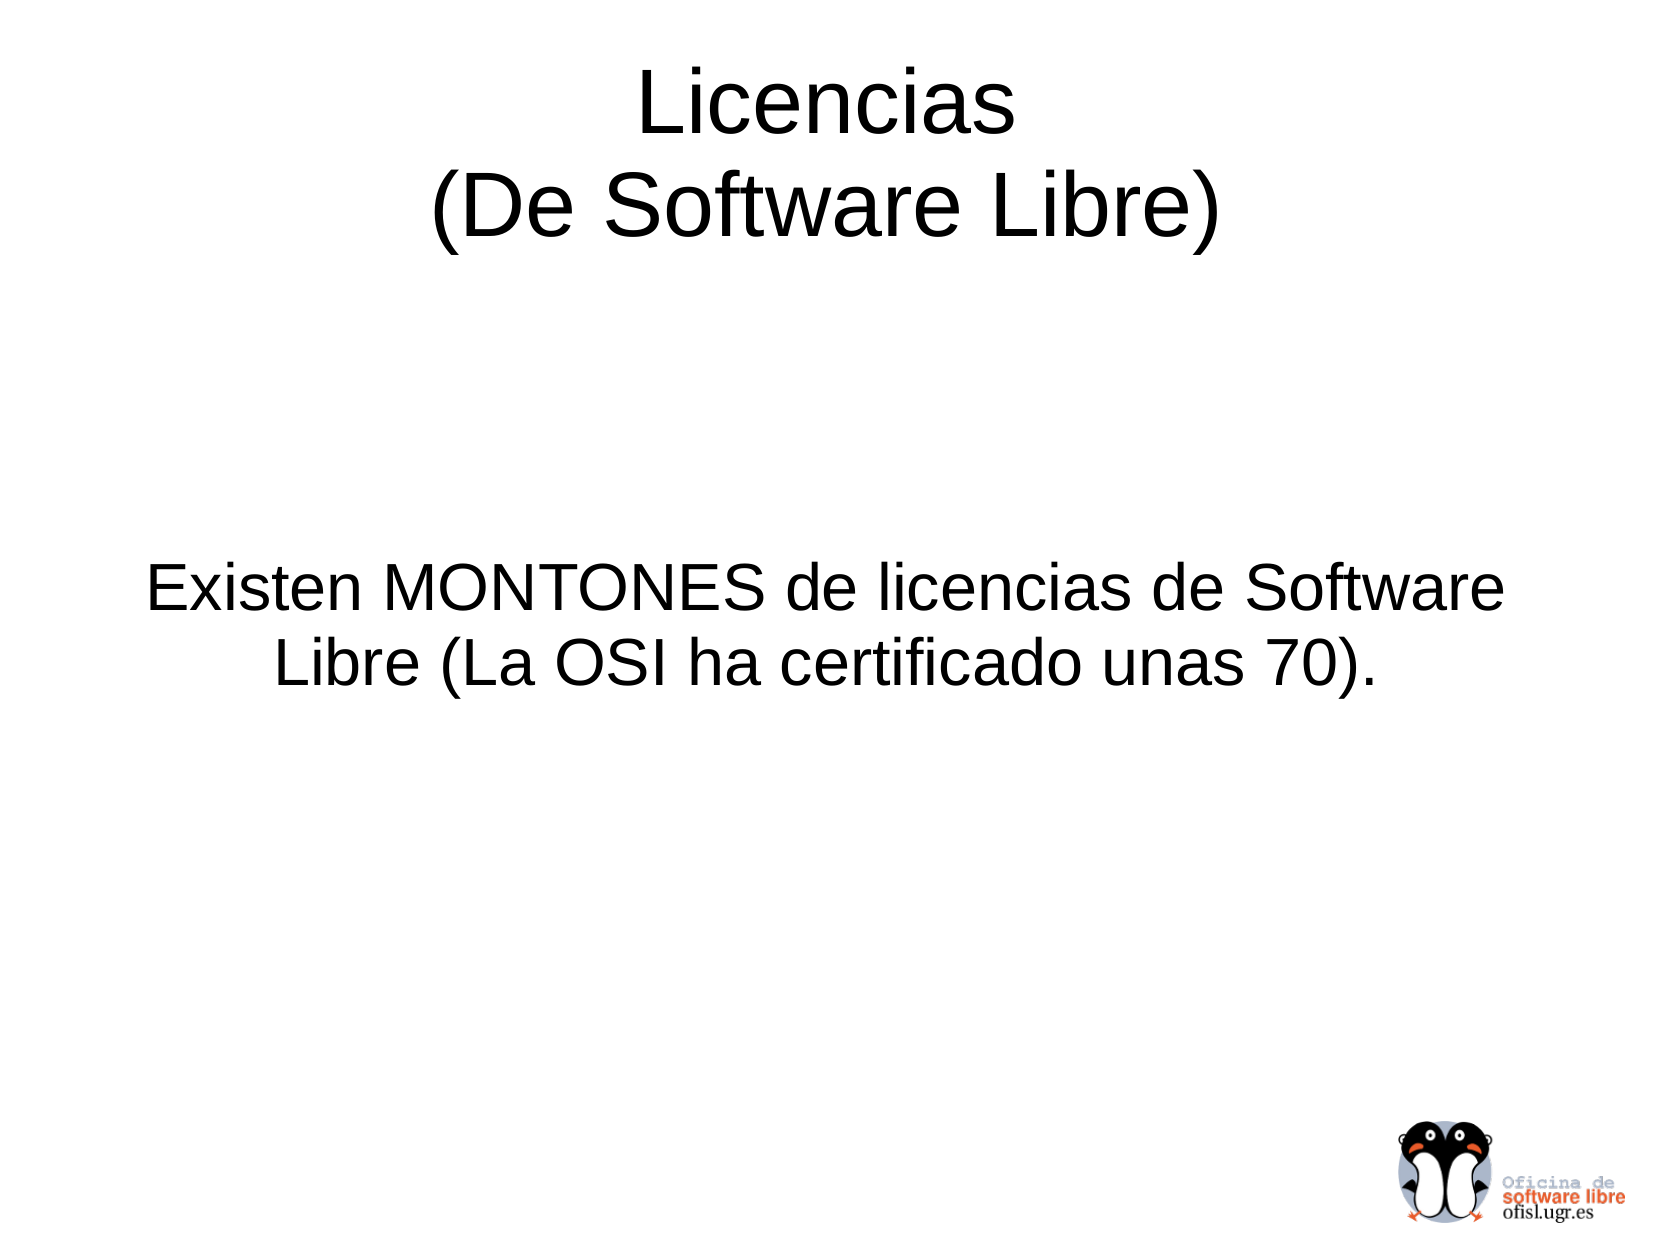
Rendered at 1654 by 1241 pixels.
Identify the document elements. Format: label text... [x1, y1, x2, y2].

picture [1398, 1121, 1625, 1223]
title Licencias (De Software Libre) [82, 50, 1571, 256]
subtitle Existen MONTONES de licencias de Software Libre (La OSI ha certificado unas 70). [82, 297, 1571, 1102]
